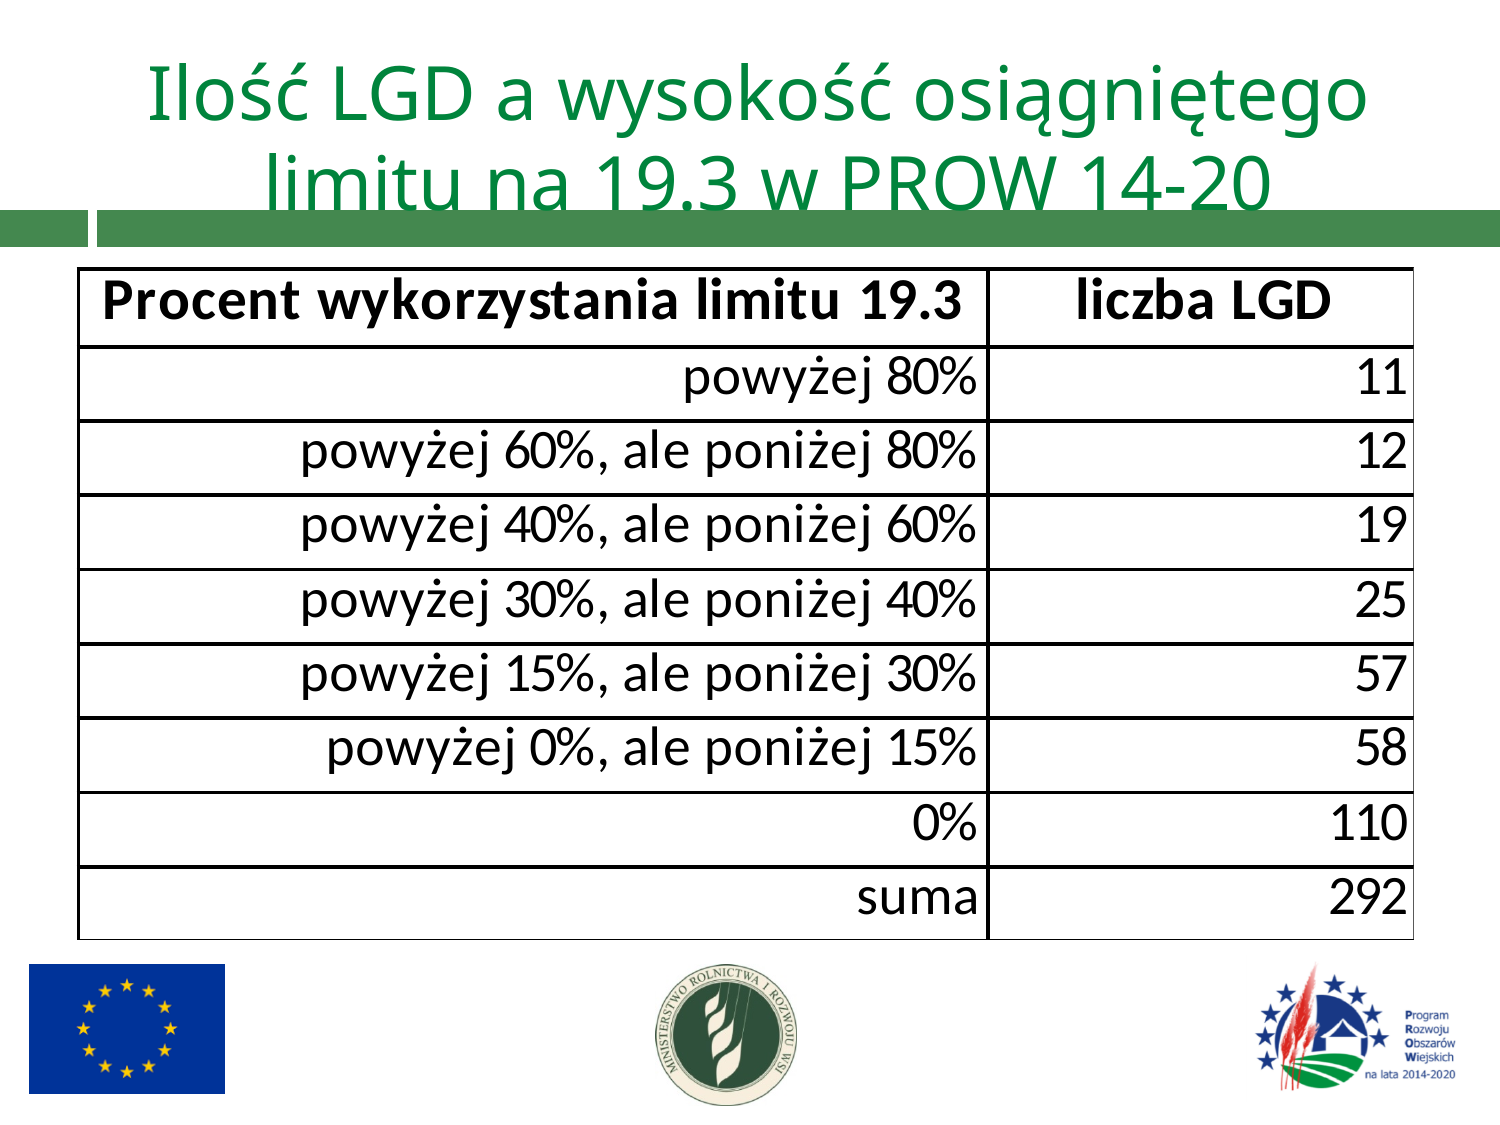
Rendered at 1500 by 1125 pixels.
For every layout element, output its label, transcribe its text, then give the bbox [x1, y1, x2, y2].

chart [76, 267, 1418, 943]
title Ilość LGD a wysokość osiągniętego limitu na 19.3 w PROW 14-20 [100, 37, 1438, 201]
